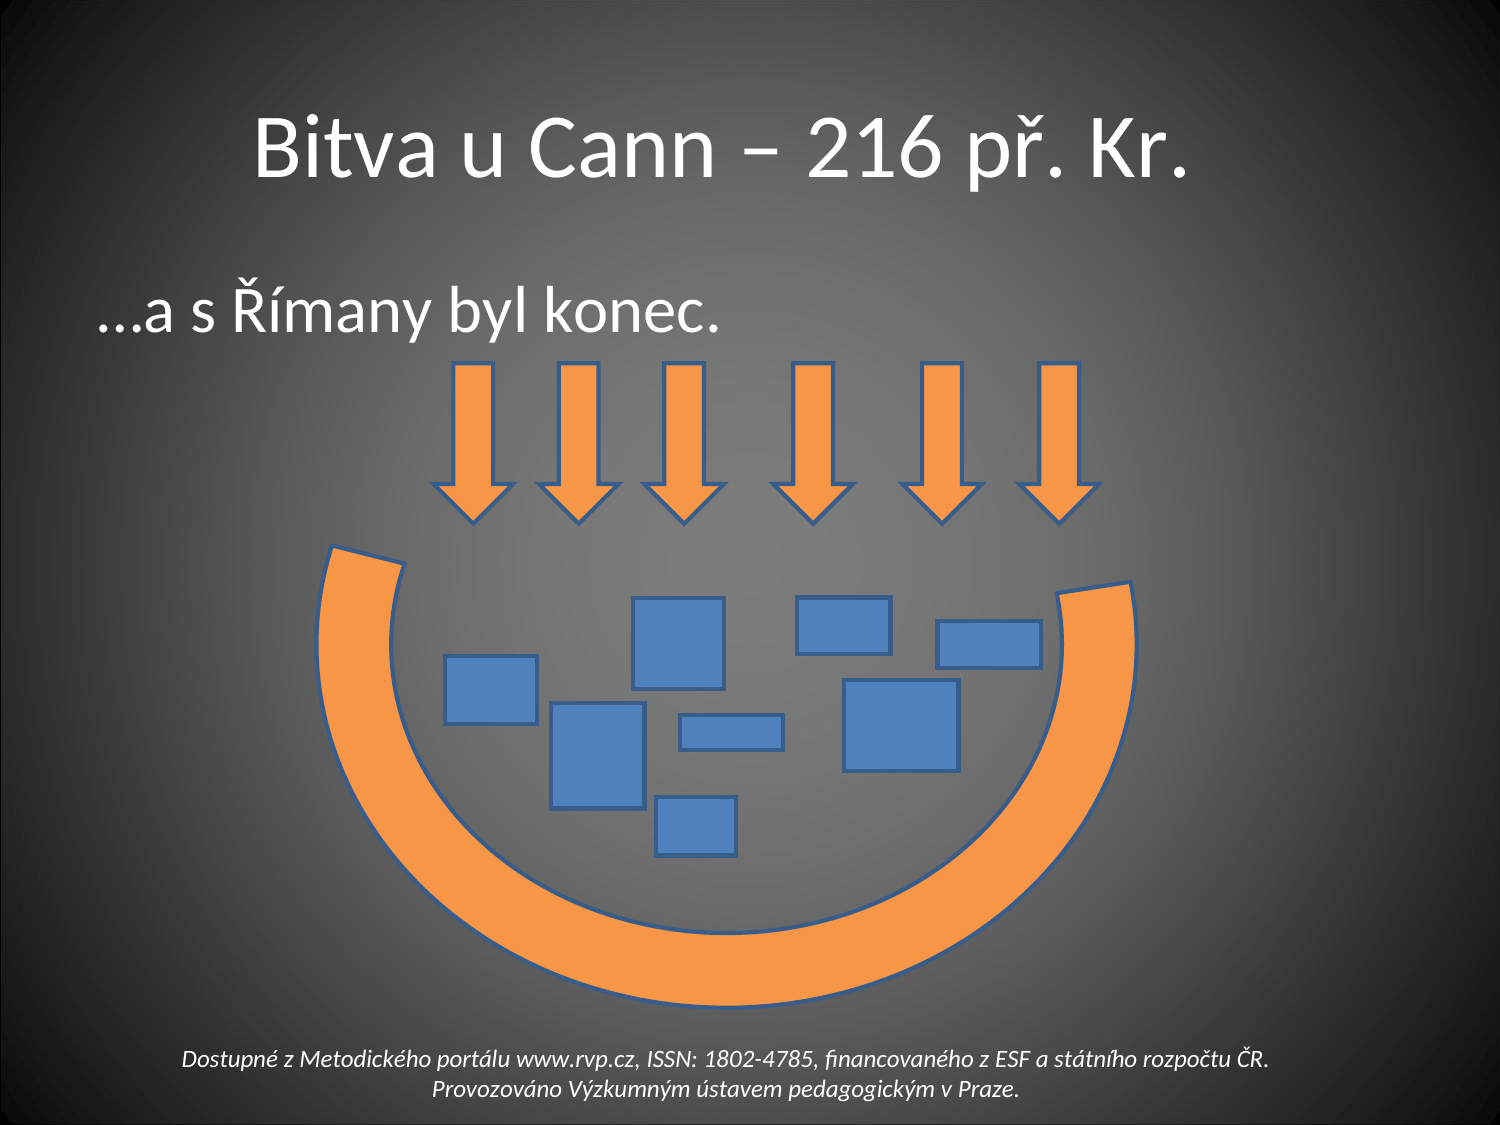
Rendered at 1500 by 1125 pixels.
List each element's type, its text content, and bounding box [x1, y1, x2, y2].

text_box [433, 363, 514, 524]
text_box [656, 796, 736, 856]
text_box Dostupné z Metodického portálu www.rvp.cz, ISSN: 1802-4785, financovaného z ESF a státního rozpočtu ČR. Provozováno Výzkumným ústavem pedagogickým v Praze. [105, 1042, 1348, 1103]
text_box [644, 363, 724, 524]
list …a s Římany byl konec. [82, 257, 1433, 1001]
text_box [773, 363, 853, 524]
text_box [550, 703, 645, 809]
text_box [843, 679, 959, 772]
text_box [445, 656, 537, 725]
text_box [538, 363, 619, 524]
text_box [902, 363, 982, 524]
picture [0, 0, 1500, 1125]
text_box [632, 597, 725, 690]
title Bitva u Cann – 216 př. Kr. [58, 46, 1409, 235]
text_box [937, 621, 1041, 668]
text_box [796, 597, 891, 654]
text_box [316, 545, 1137, 1008]
text_box [679, 714, 783, 750]
text_box [1019, 363, 1099, 524]
